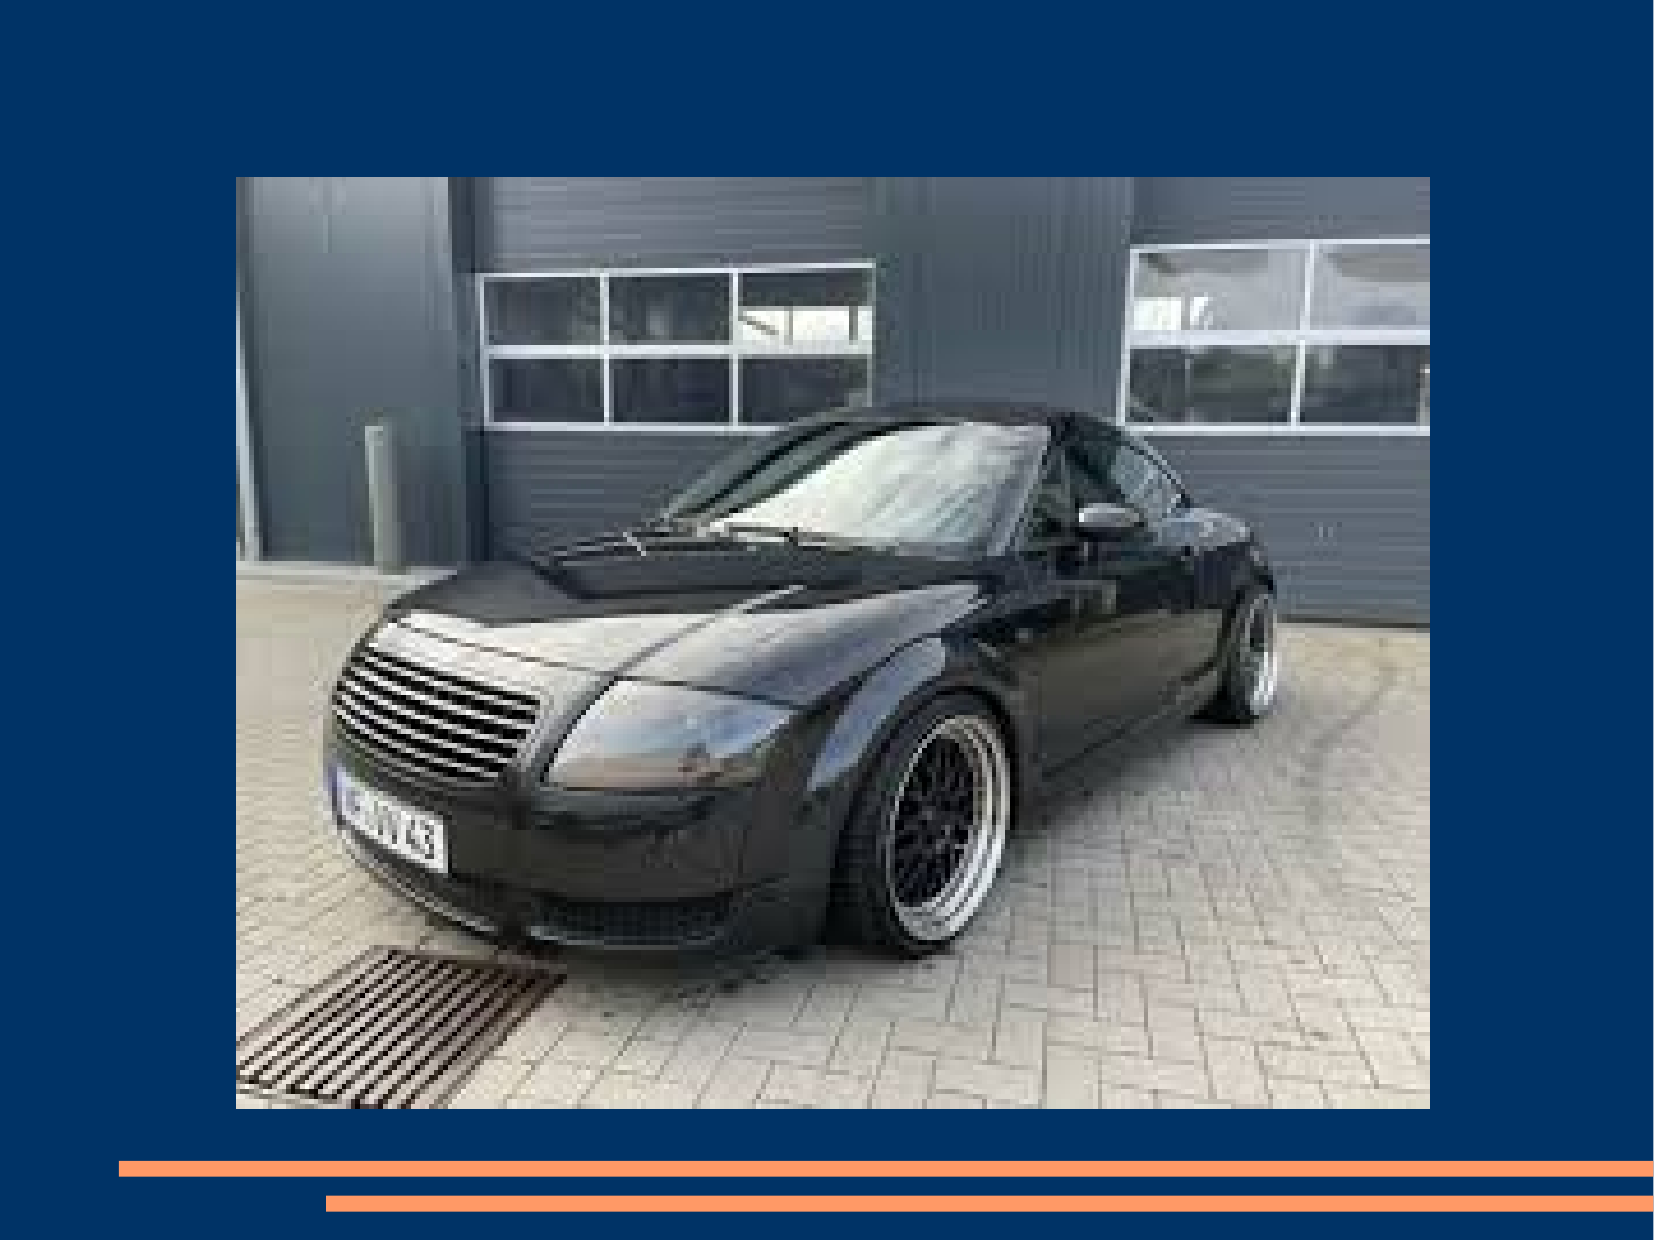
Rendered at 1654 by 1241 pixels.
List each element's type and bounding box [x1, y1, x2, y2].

picture [236, 177, 1430, 1109]
